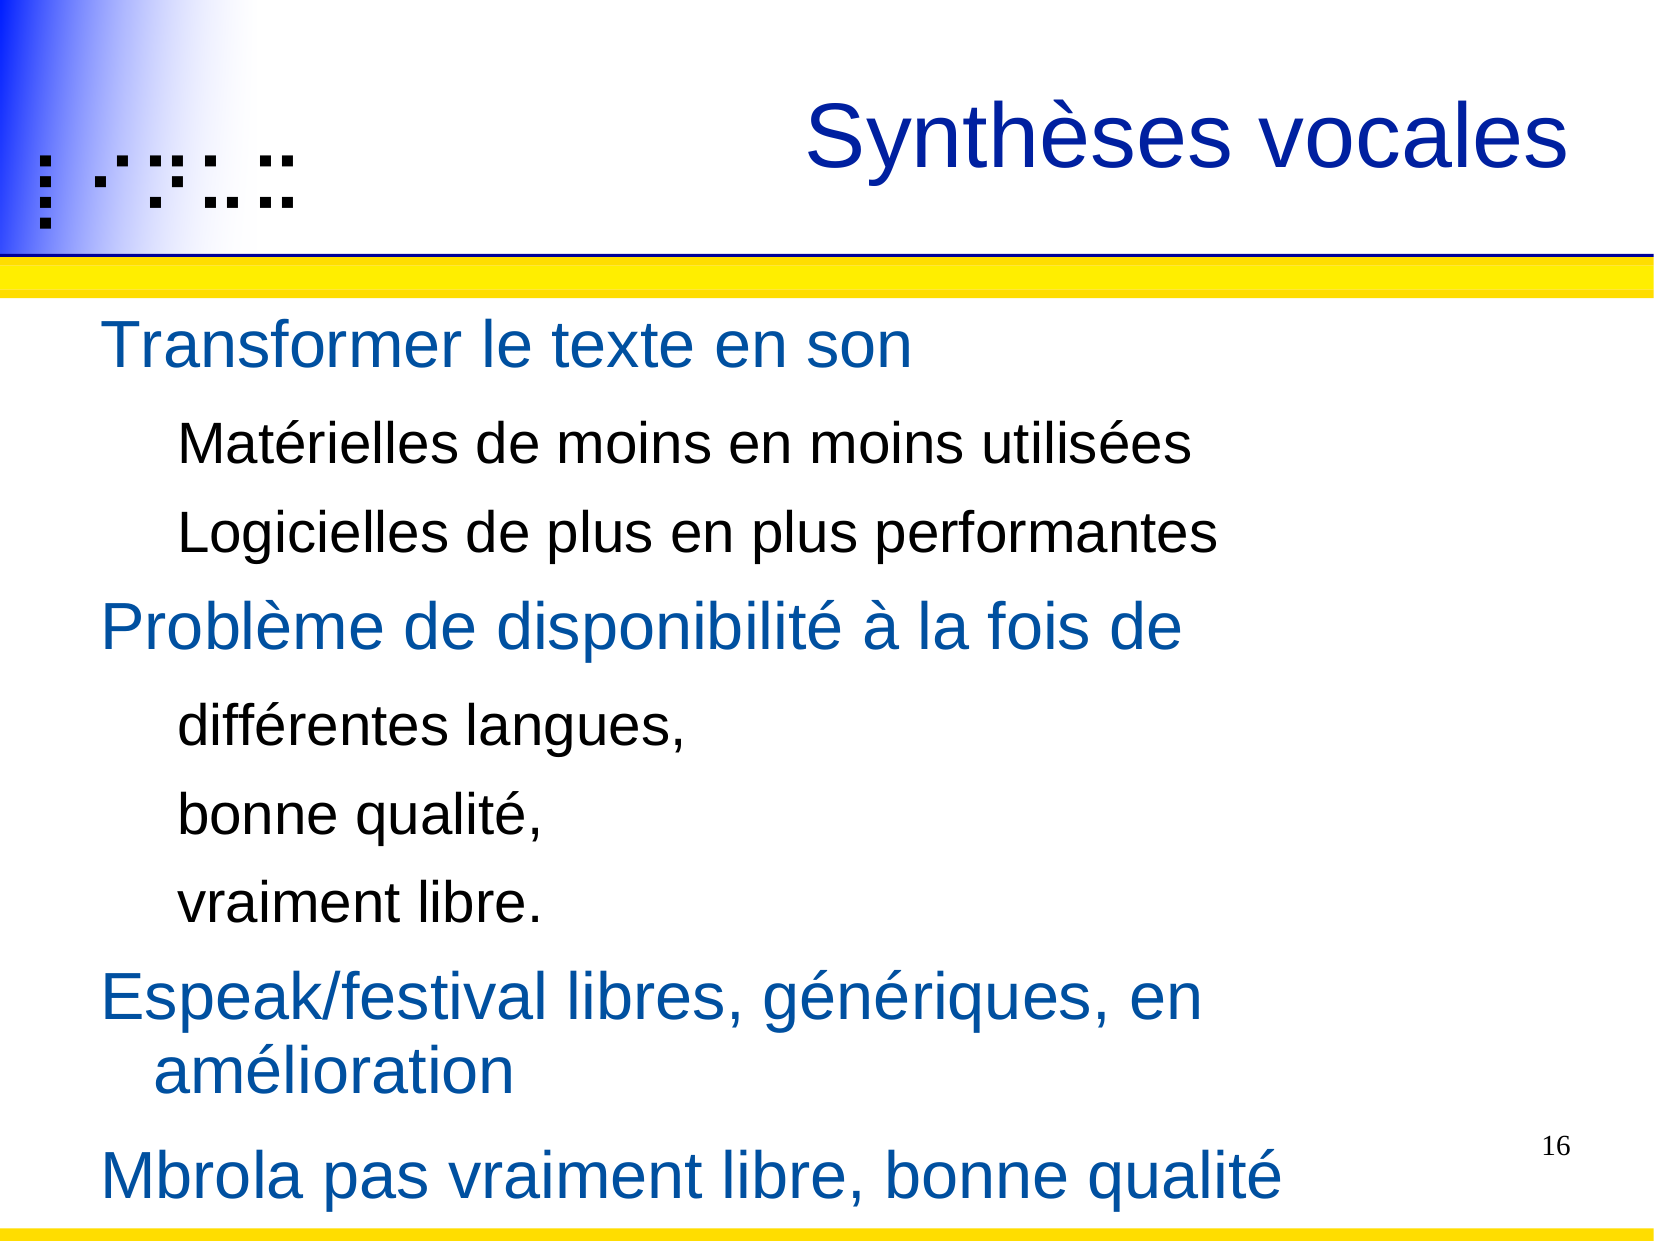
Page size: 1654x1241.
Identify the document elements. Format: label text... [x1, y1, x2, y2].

list Transformer le texte en son Matérielles de moins en moins utilisées Logicielles de plus en plus performantes Problème de disponibilité à la fois de différentes langues, bonne qualité, vraiment libre. Espeak/festival libres, génériques, en amélioration Mbrola pas vraiment libre, bonne qualité [82, 307, 1571, 1213]
title Synthèses vocales [372, 34, 1571, 238]
